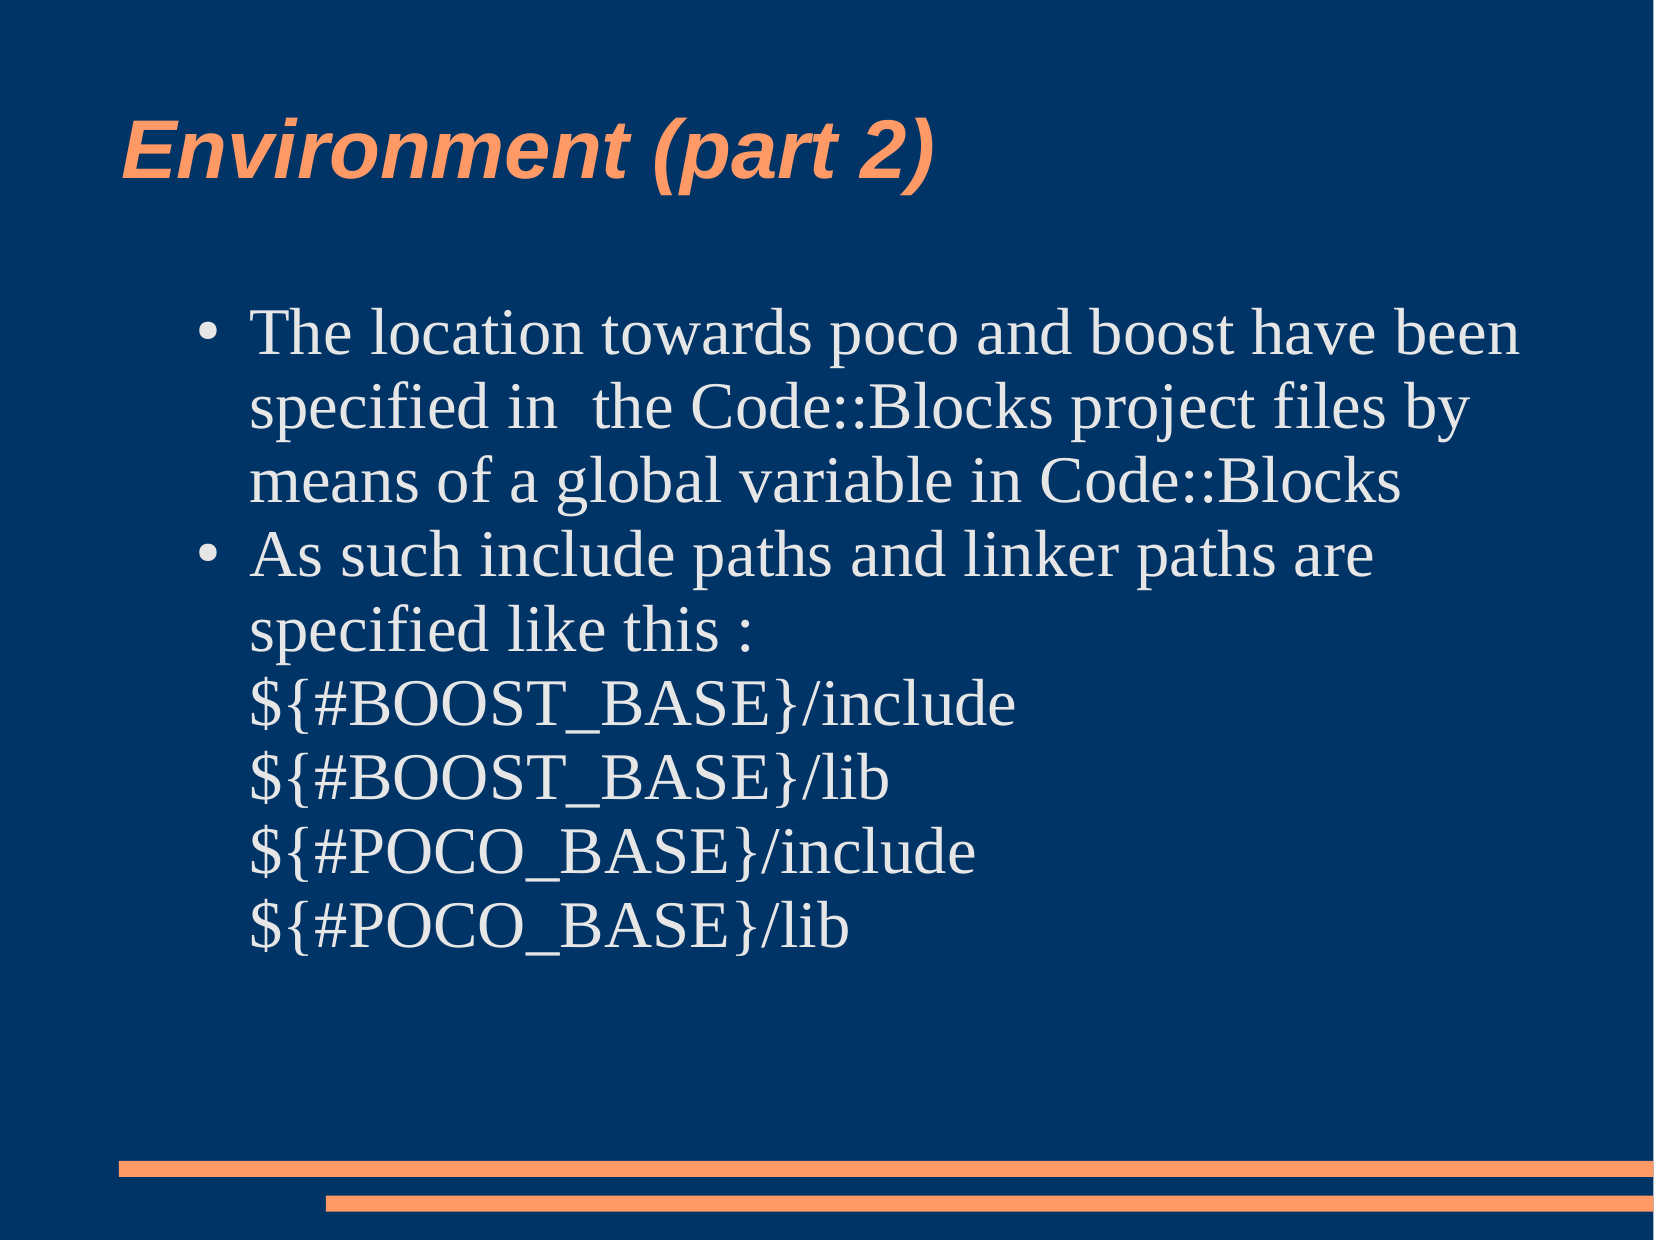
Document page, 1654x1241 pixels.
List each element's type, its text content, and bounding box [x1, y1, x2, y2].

list The location towards poco and boost have been specified in the Code::Blocks project files by means of a global variable in Code::Blocks As such include paths and linker paths are specified like this : ${#BOOST_BASE}/include ${#BOOST_BASE}/lib ${#POCO_BASE}/include ${#POCO_BASE}/lib [178, 295, 1570, 1180]
title Environment (part 2) [121, 46, 1534, 254]
